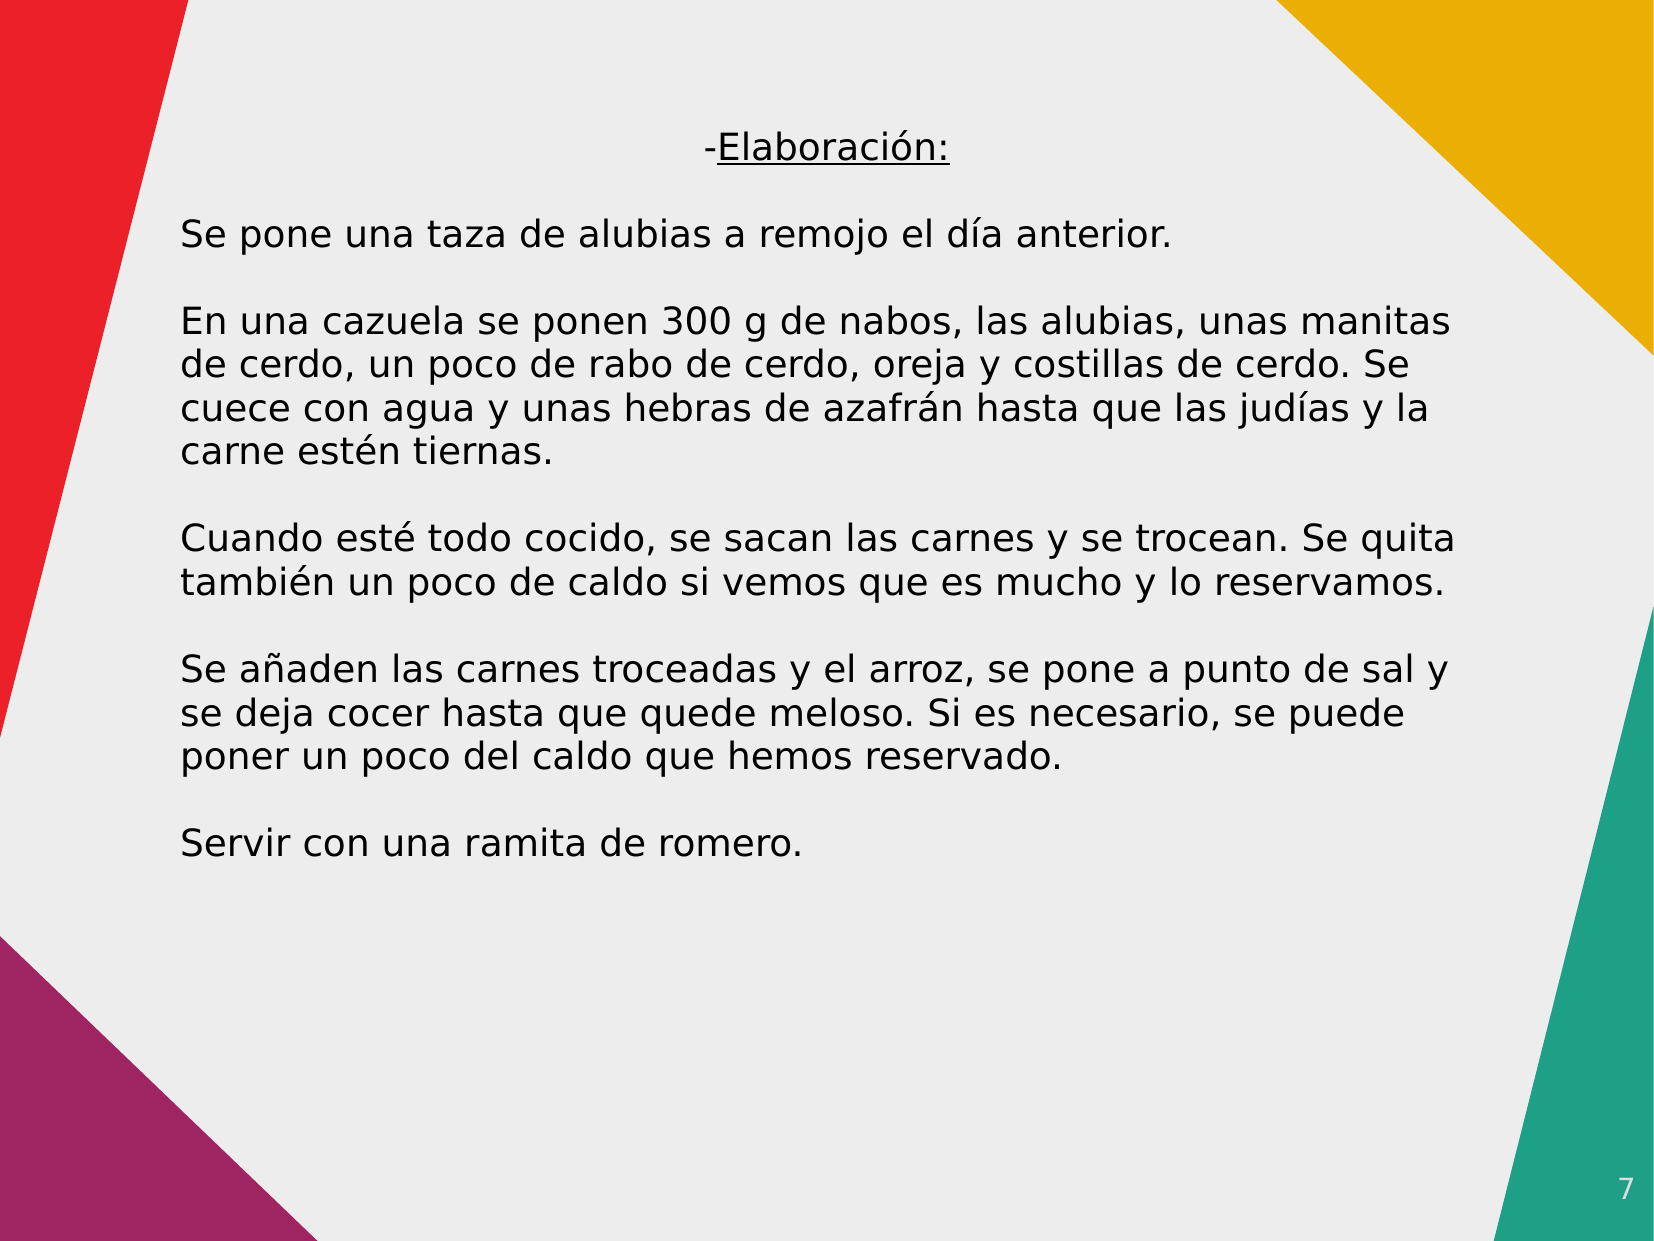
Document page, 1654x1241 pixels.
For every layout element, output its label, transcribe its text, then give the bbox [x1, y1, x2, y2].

text_box -Elaboración: Se pone una taza de alubias a remojo el día anterior. En una cazuela se ponen 300 g de nabos, las alubias, unas manitas de cerdo, un poco de rabo de cerdo, oreja y costillas de cerdo. Se cuece con agua y unas hebras de azafrán hasta que las judías y la carne estén tiernas. Cuando esté todo cocido, se sacan las carnes y se trocean. Se quita también un poco de caldo si vemos que es mucho y lo reservamos. Se añaden las carnes troceadas y el arroz, se pone a punto de sal y se deja cocer hasta que quede meloso. Si es necesario, se puede poner un poco del caldo que hemos reservado. Servir con una ramita de romero. [165, 118, 1489, 1112]
